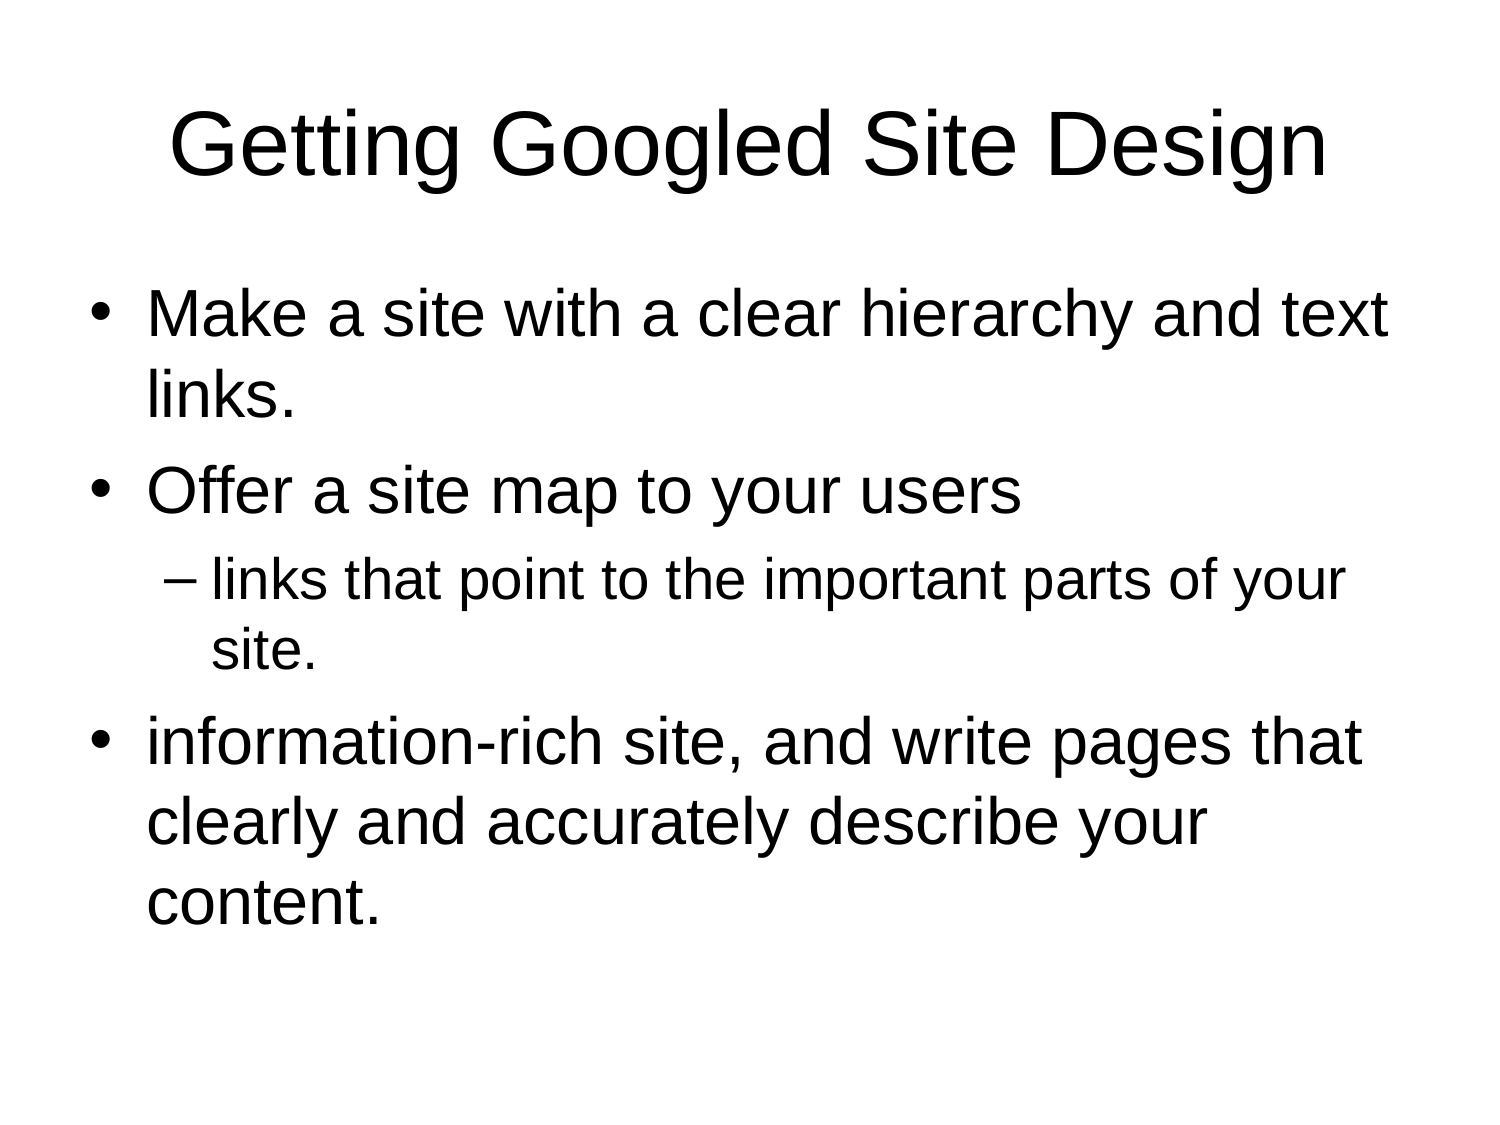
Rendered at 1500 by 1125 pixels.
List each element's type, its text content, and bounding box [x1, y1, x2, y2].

title Getting Googled Site Design [75, 45, 1426, 233]
list Make a site with a clear hierarchy and text links. Offer a site map to your users links that point to the important parts of your site. information-rich site, and write pages that clearly and accurately describe your content. [75, 262, 1426, 1005]
